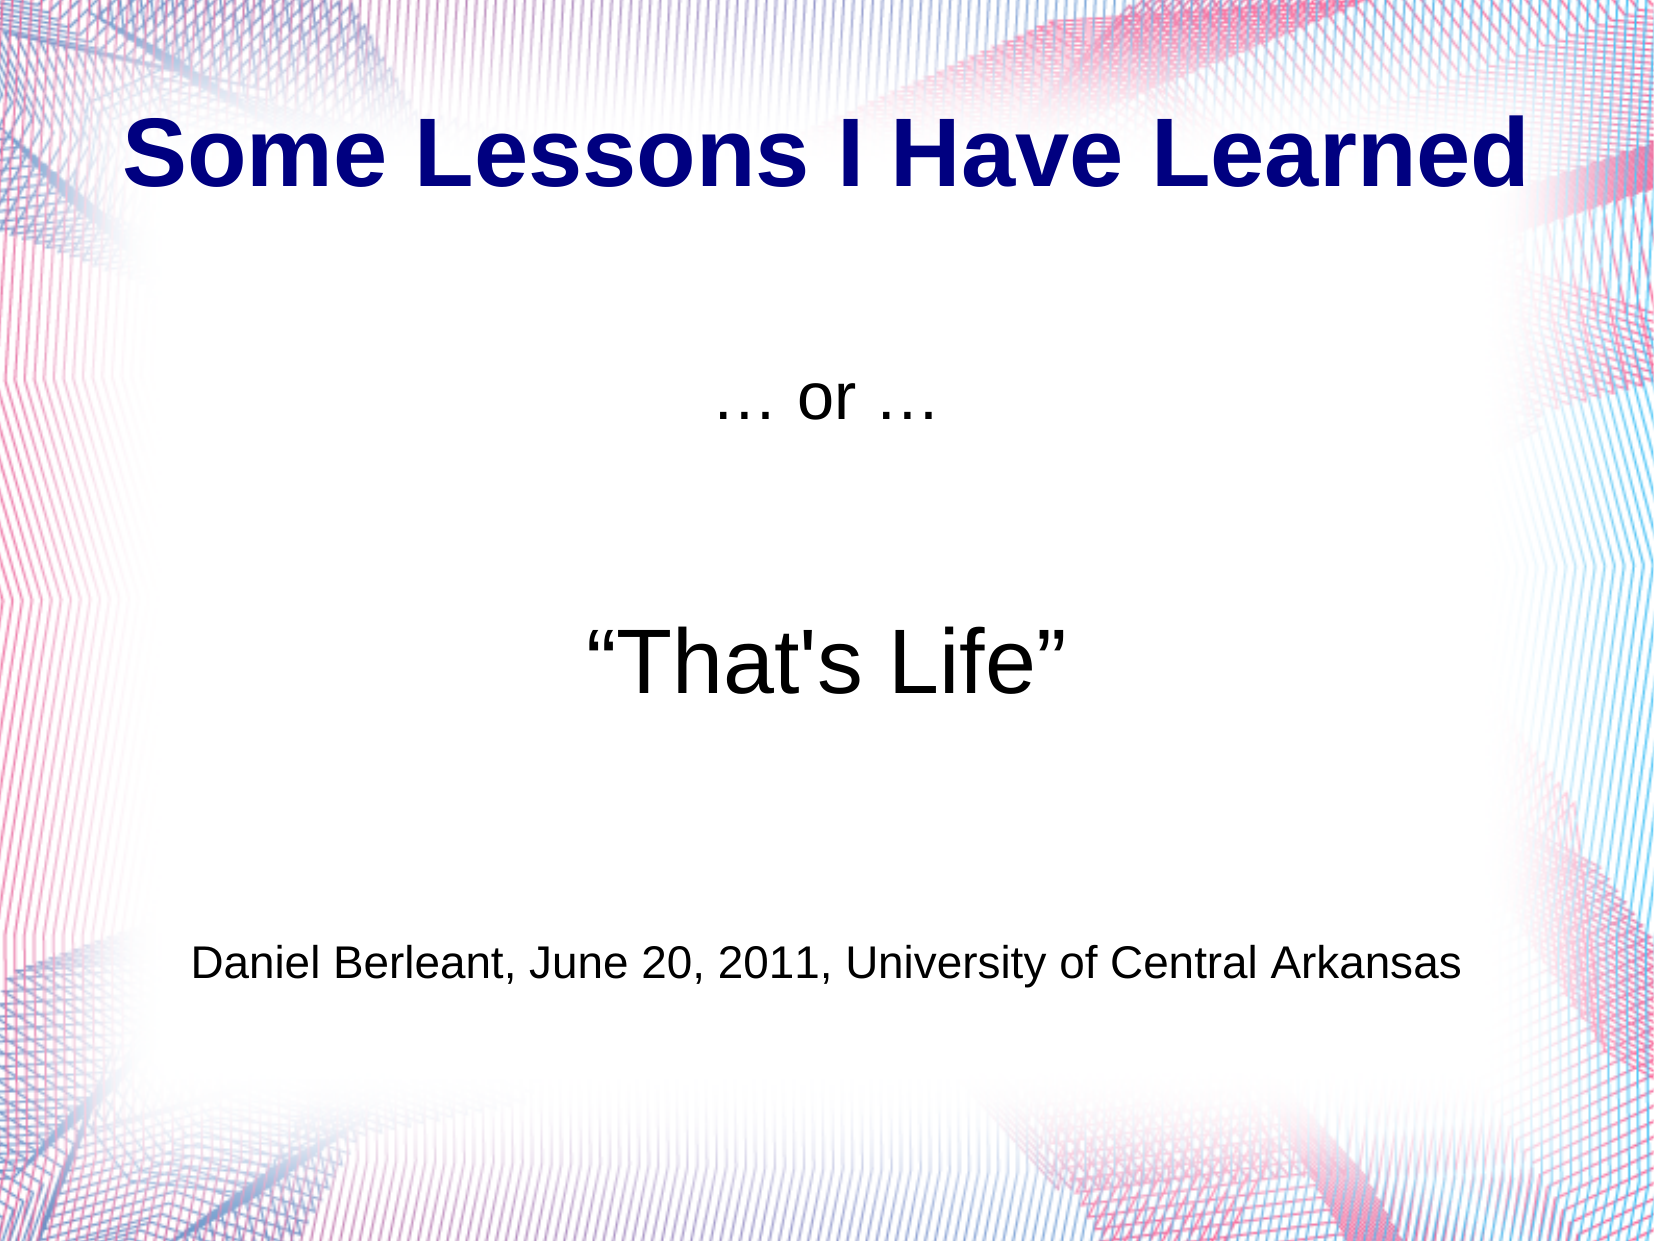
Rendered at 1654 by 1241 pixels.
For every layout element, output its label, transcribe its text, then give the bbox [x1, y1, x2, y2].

title Some Lessons I Have Learned [82, 49, 1571, 209]
picture [0, 0, 1654, 1241]
subtitle … or … “That's Life” Daniel Berleant, June 20, 2011, University of Central Arkansas [82, 209, 1571, 989]
